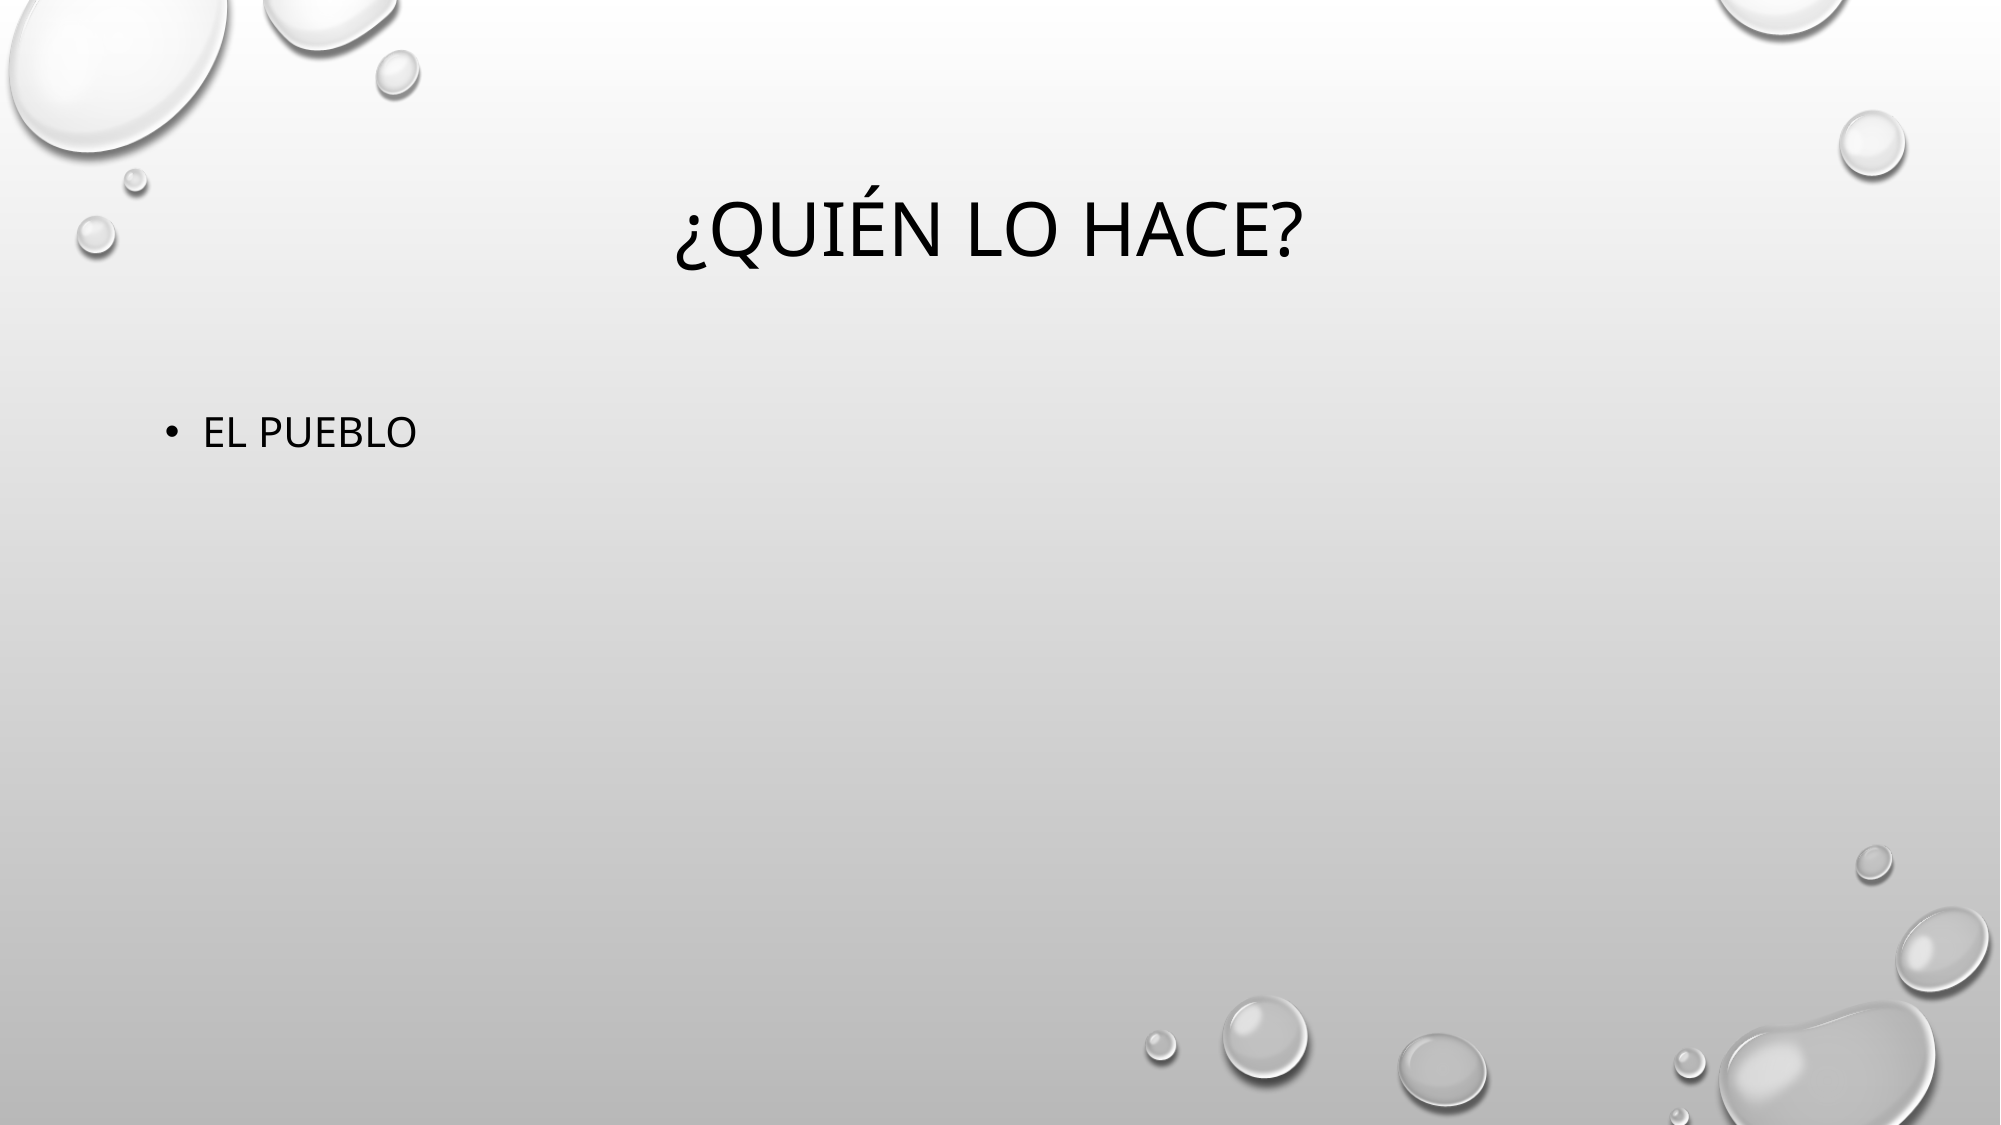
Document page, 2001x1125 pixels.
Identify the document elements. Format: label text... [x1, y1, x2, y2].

title ¿Quién lo hace? [149, 101, 1851, 364]
list El pueblo [149, 388, 1850, 950]
